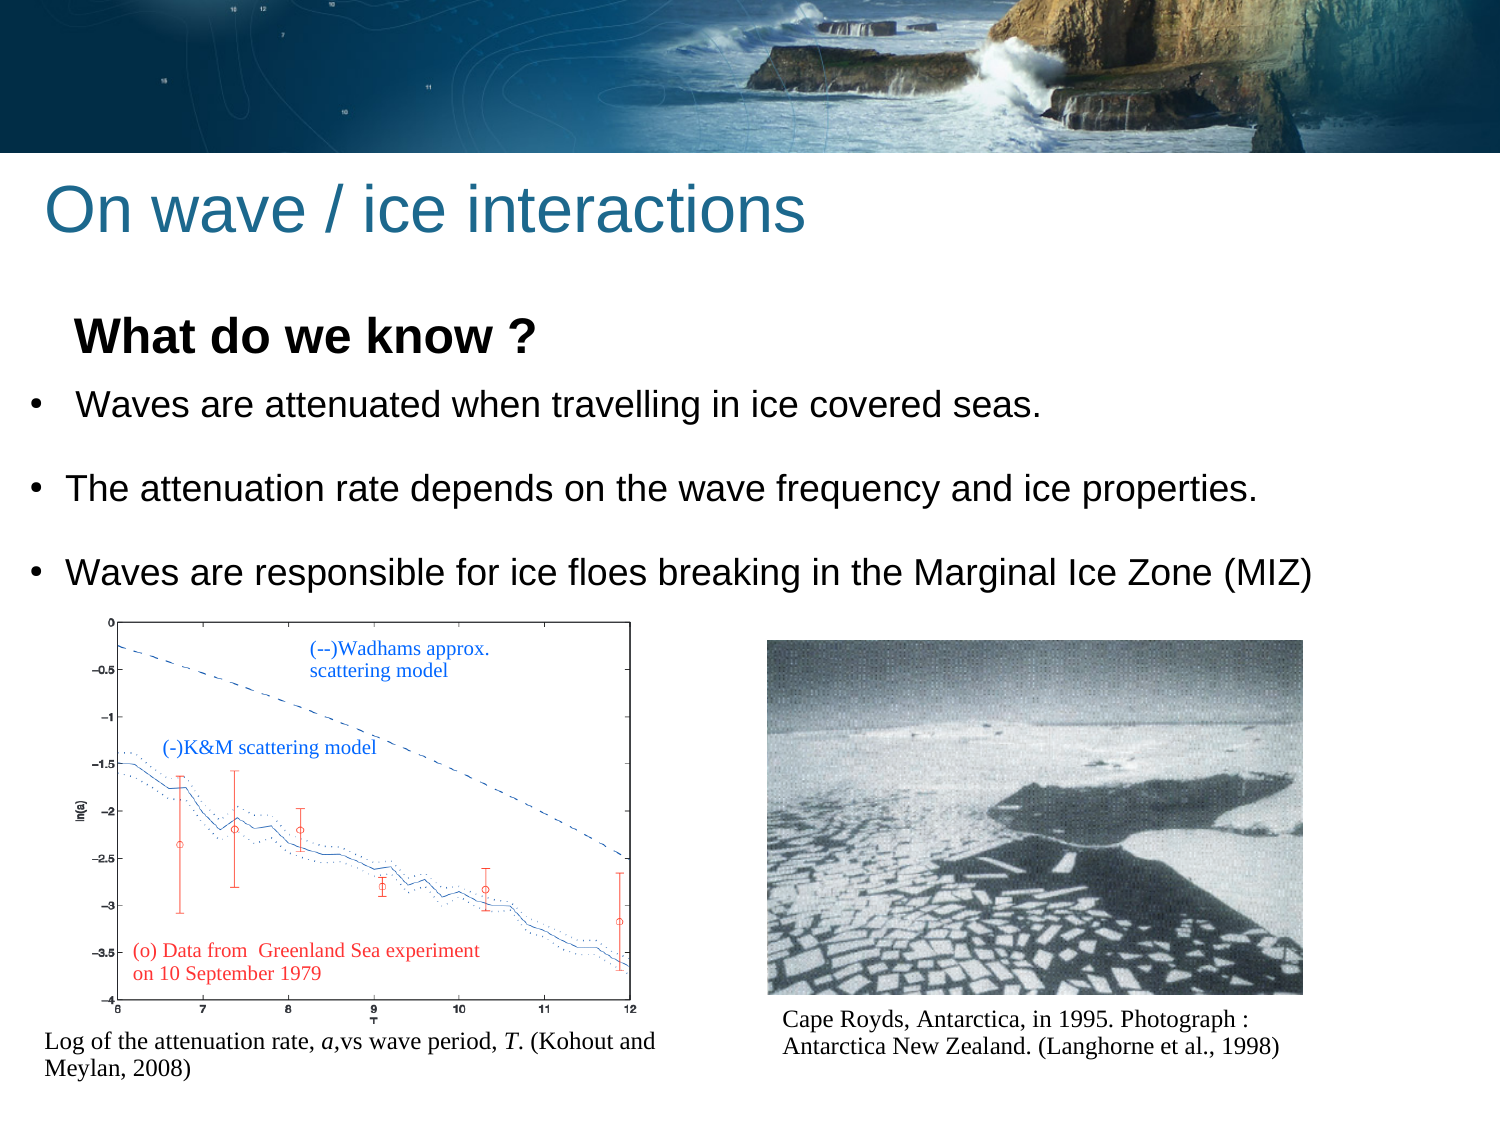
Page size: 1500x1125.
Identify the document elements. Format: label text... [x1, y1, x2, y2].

picture [767, 640, 1303, 995]
text_box (--)Wadhams approx. scattering model [295, 629, 591, 693]
title On wave / ice interactions [29, 118, 1214, 294]
text_box (-)K&M scattering model [147, 728, 443, 769]
text_box Log of the attenuation rate, a,vs wave period, T. (Kohout and Meylan, 2008) [29, 1020, 680, 1093]
picture [0, 0, 1500, 153]
picture [59, 610, 650, 1020]
text_box Waves are attenuated when travelling in ice covered seas. The attenuation rate depends on the wave frequency and ice properties. Waves are responsible for ice floes breaking in the Marginal Ice Zone (MIZ) [29, 383, 1329, 804]
text_box What do we know ? [59, 293, 886, 383]
text_box Cape Royds, Antarctica, in 1995. Photograph : Antarctica New Zealand. (Langhorne et al., 1998) [767, 998, 1300, 1071]
text_box (o) Data from Greenland Sea experiment on 10 September 1979 [118, 932, 502, 995]
